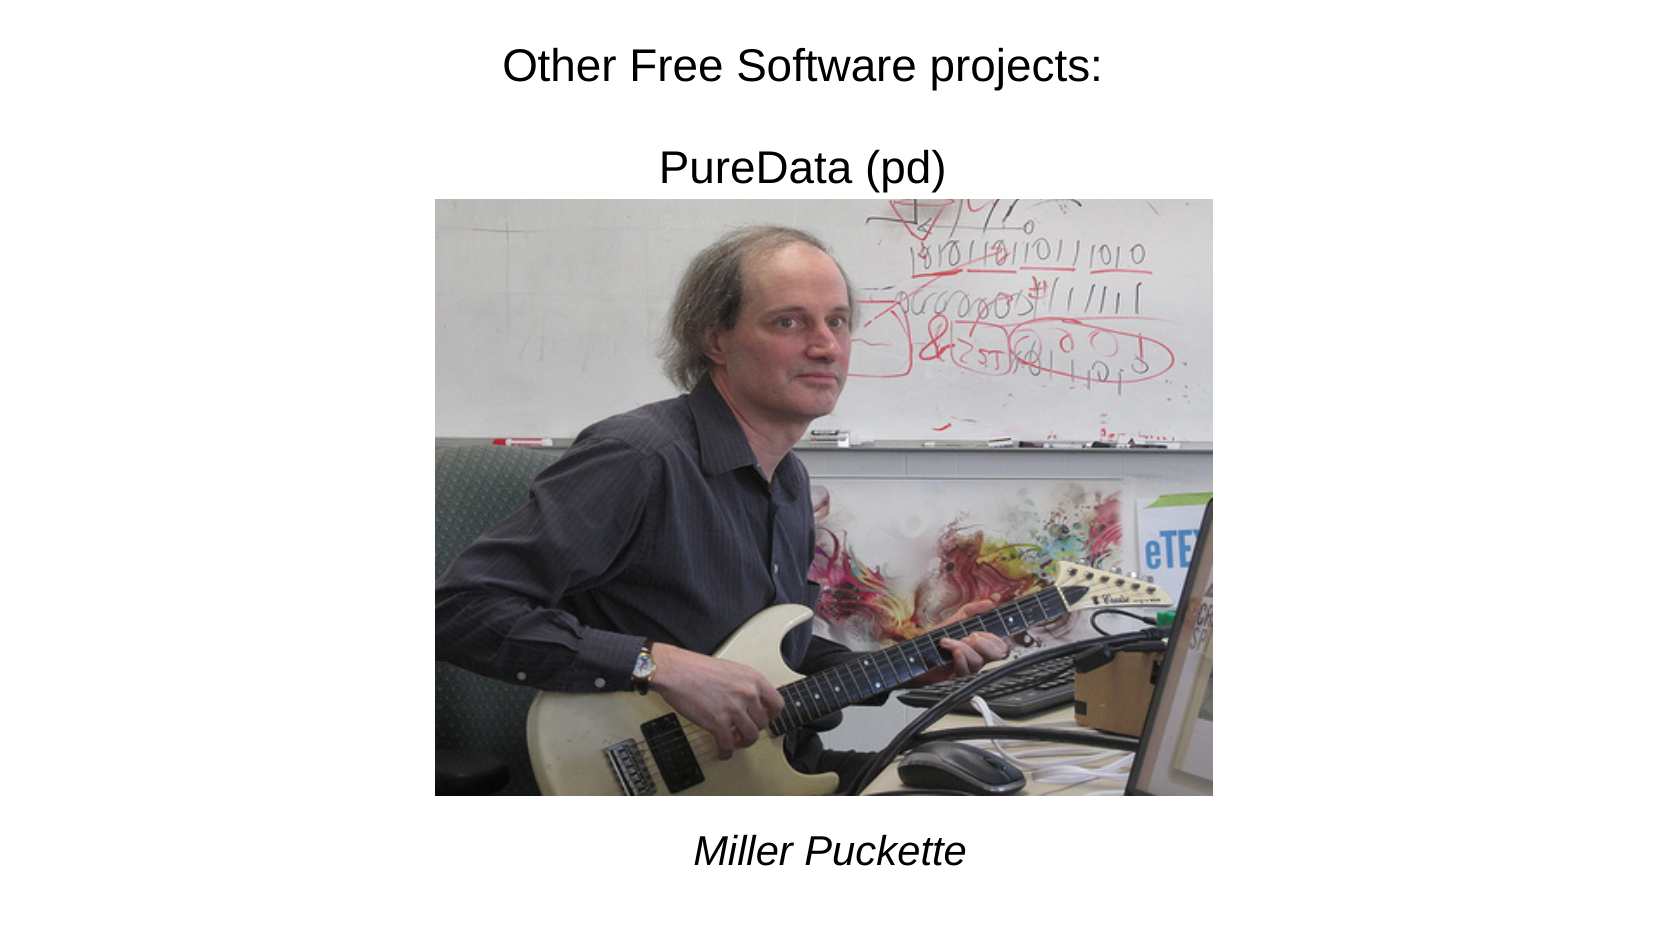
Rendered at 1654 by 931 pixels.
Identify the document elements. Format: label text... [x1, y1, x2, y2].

title Other Free Software projects: PureData (pd) [285, 39, 1321, 194]
title Miller Puckette [430, 805, 1231, 897]
picture [435, 199, 1213, 796]
